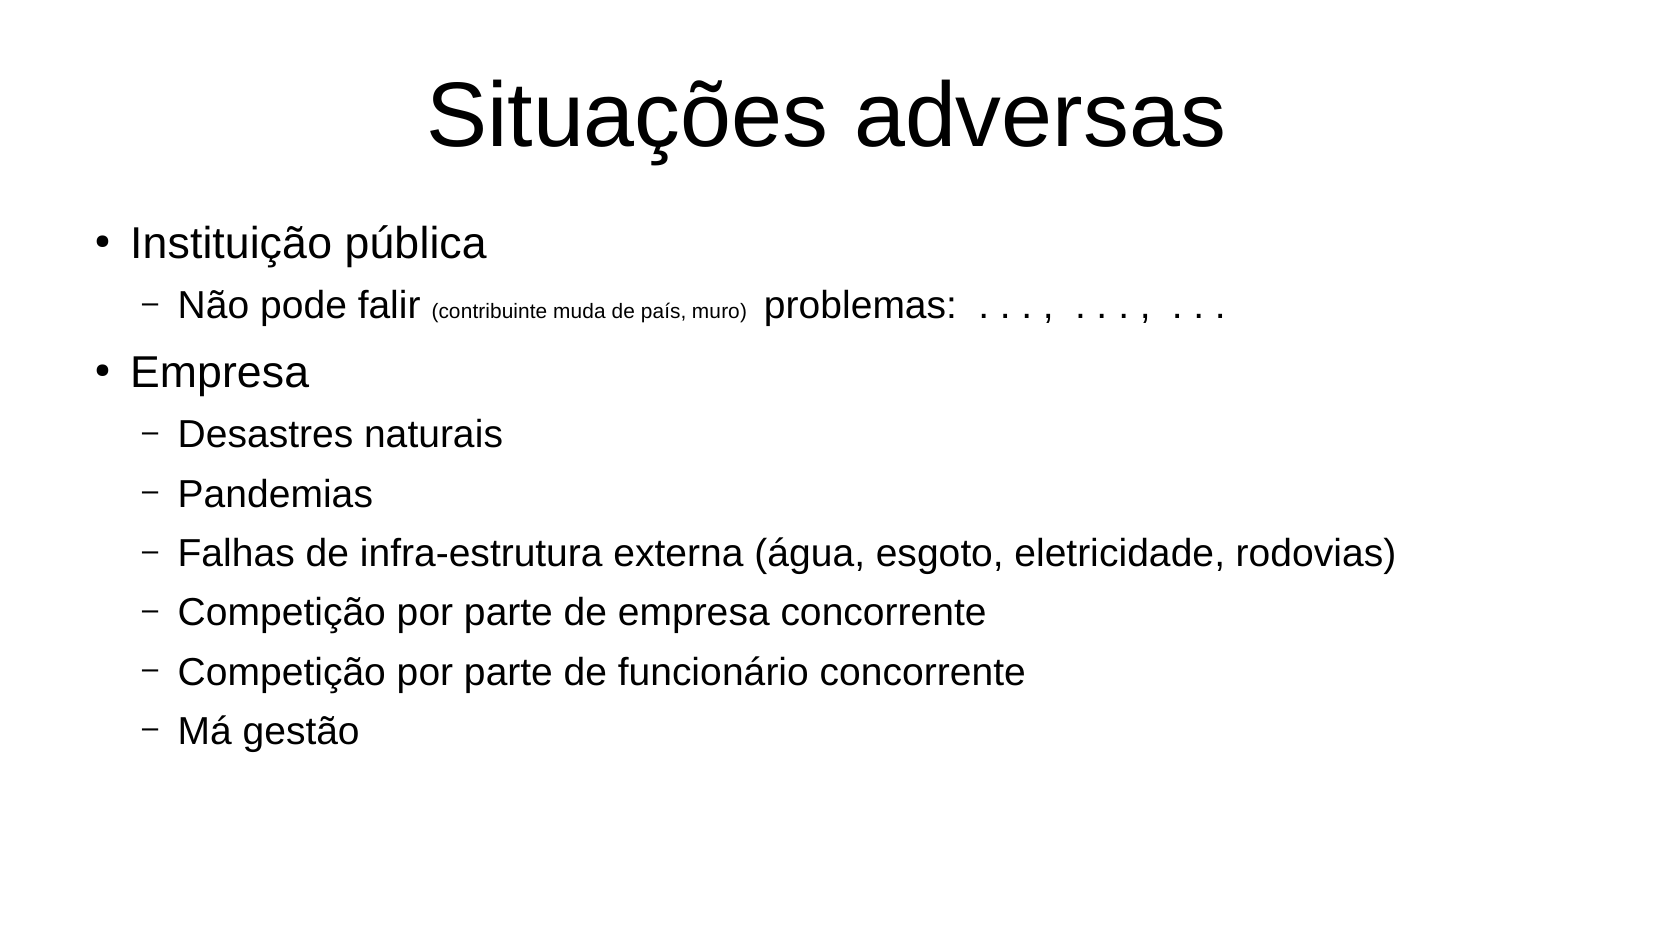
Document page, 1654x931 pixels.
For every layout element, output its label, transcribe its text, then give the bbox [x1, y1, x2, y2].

title Situações adversas [82, 37, 1571, 193]
list Instituição pública Não pode falir (contribuinte muda de país, muro) problemas: . . . , . . . , . . . Empresa Desastres naturais Pandemias Falhas de infra-estrutura externa (água, esgoto, eletricidade, rodovias) Competição por parte de empresa concorrente Competição por parte de funcionário concorrente Má gestão [82, 217, 1571, 758]
